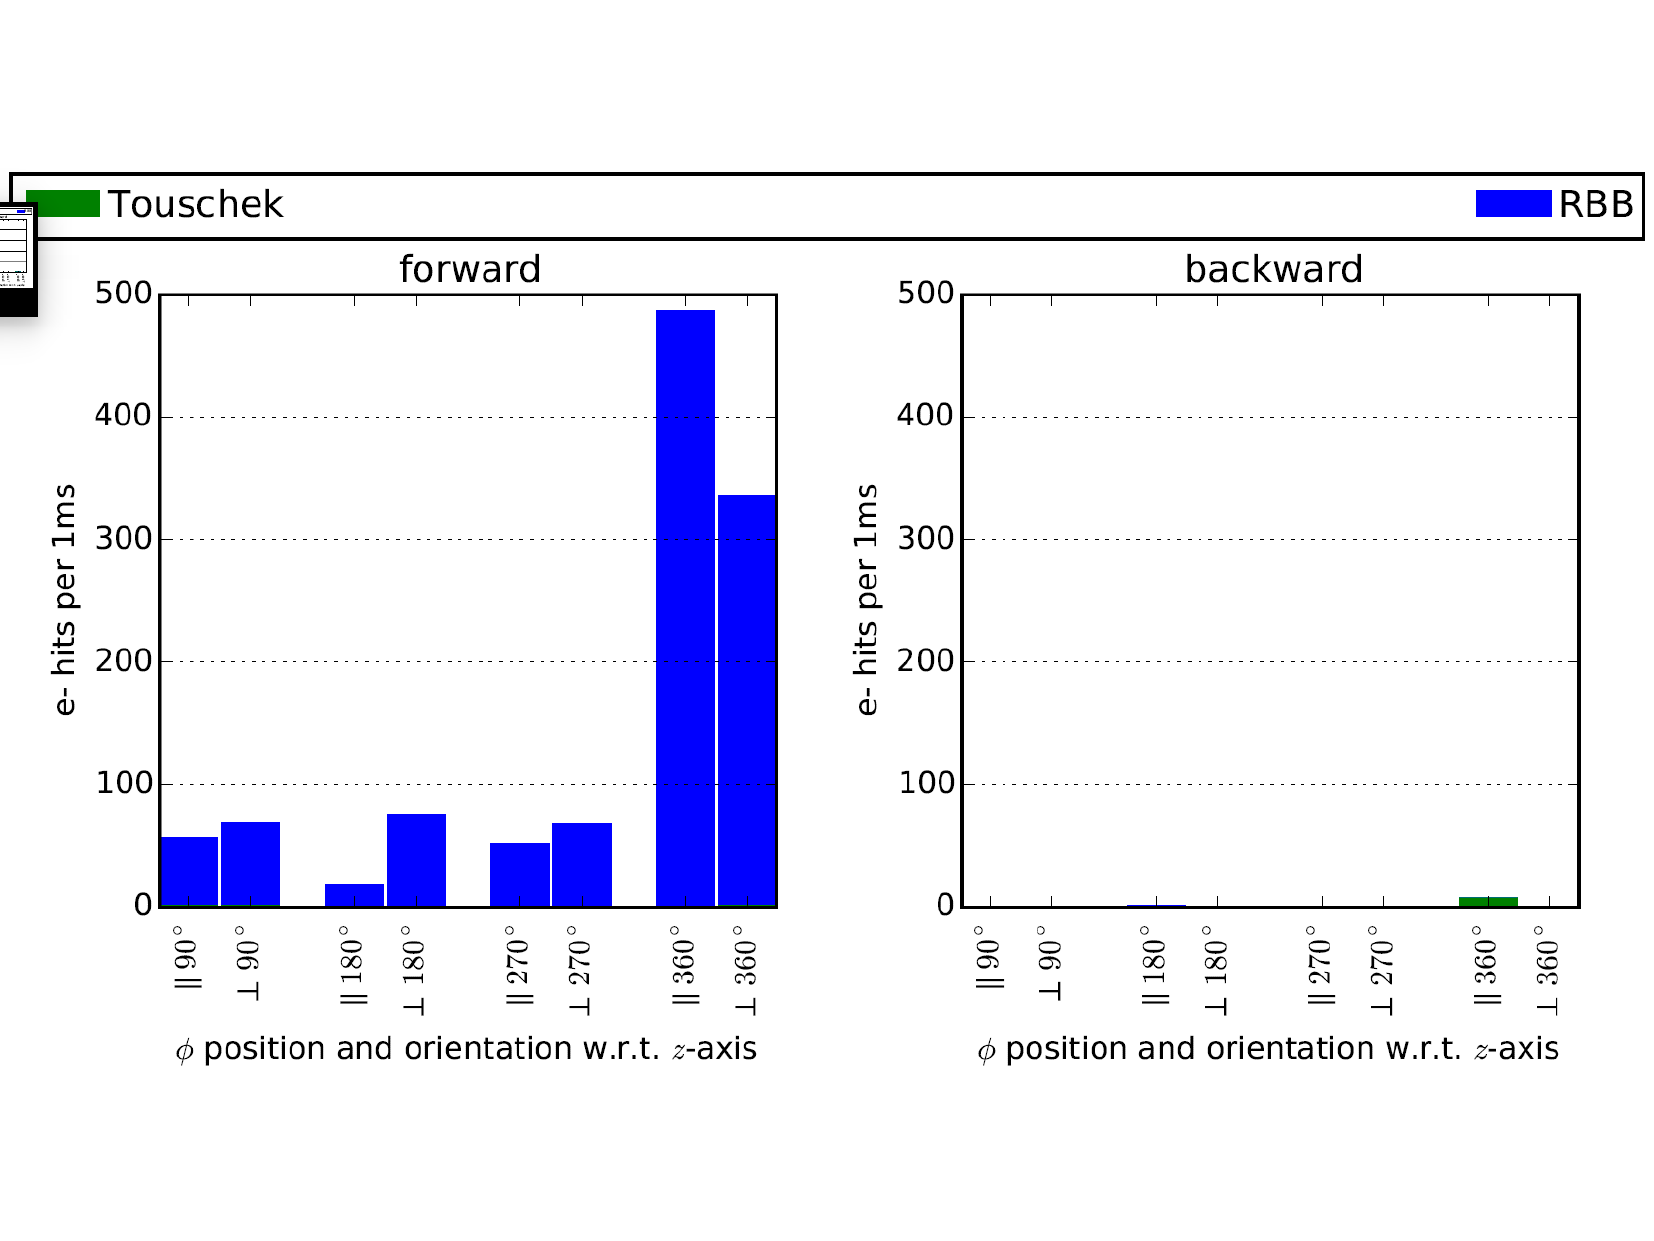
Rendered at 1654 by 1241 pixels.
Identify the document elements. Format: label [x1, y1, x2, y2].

picture [0, 164, 1654, 1073]
